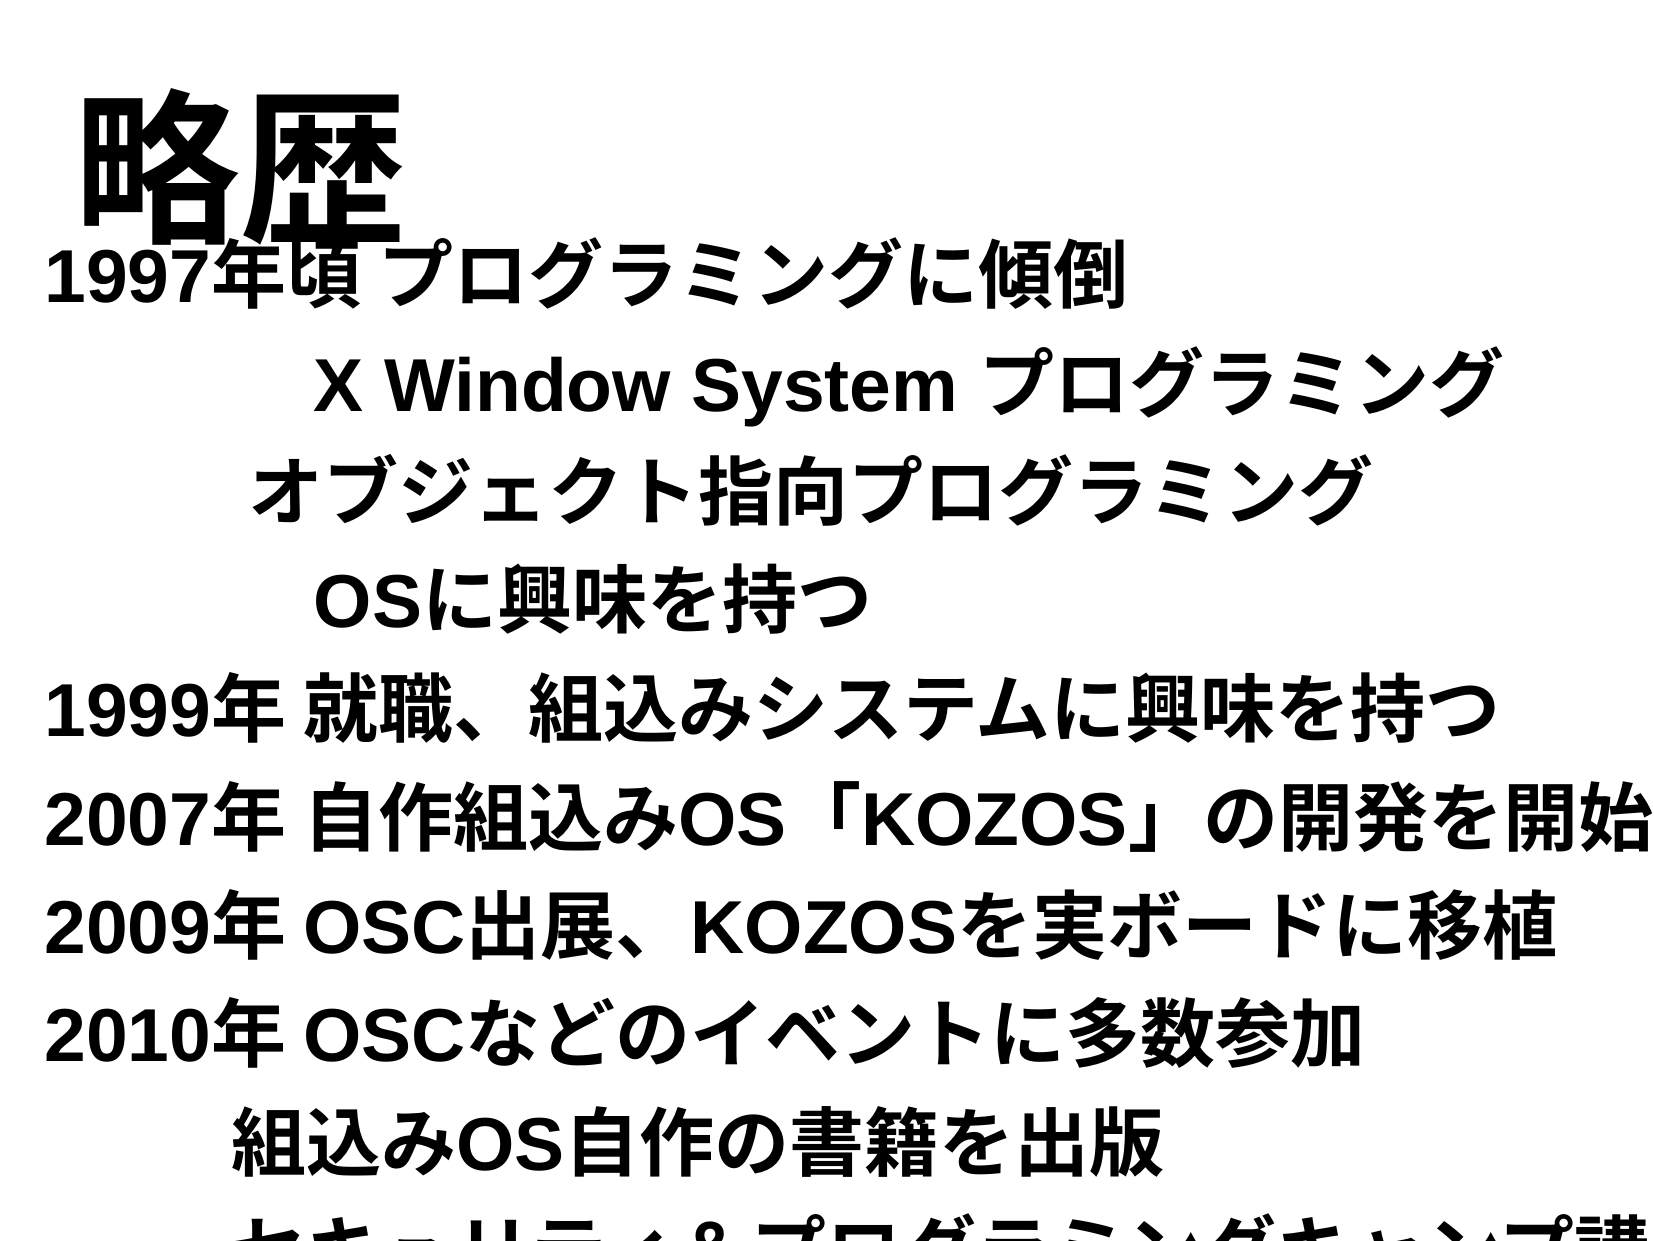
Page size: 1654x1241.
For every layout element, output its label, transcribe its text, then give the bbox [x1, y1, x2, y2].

text_box 略歴 [59, 29, 423, 212]
text_box 1997年頃 プログラミングに傾倒 X Window System プログラミング オブジェクト指向プログラミング OSに興味を持つ 1999年 就職、組込みシステムに興味を持つ 2007年 自作組込みOS「KOZOS」の開発を開始 2009年 OSC出展、KOZOSを実ボードに移植 2010年 OSCなどのイベントに多数参加 組込みOS自作の書籍を出版 セキュリティ＆プログラミングキャンプ講師 組込み勉強会を主催 [29, 208, 1626, 1120]
